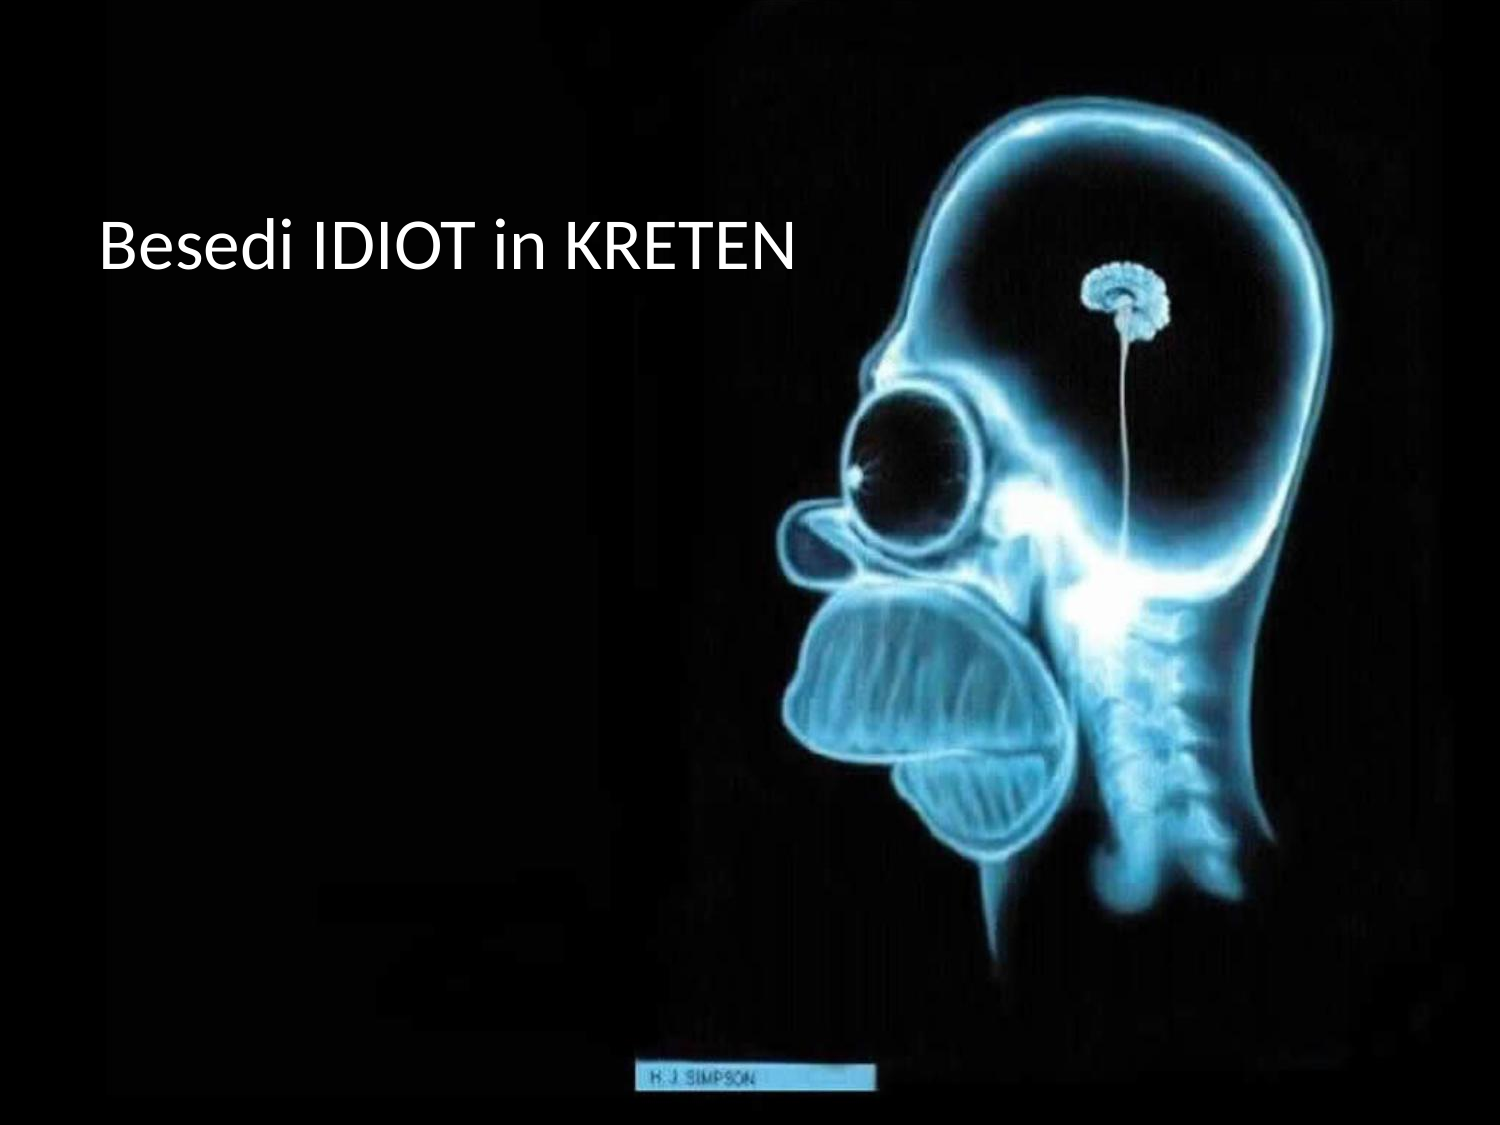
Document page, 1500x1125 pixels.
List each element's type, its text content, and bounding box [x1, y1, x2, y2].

title Besedi IDIOT in KRETEN [29, 160, 869, 319]
picture [0, 0, 1500, 1125]
subtitle [0, 467, 938, 756]
